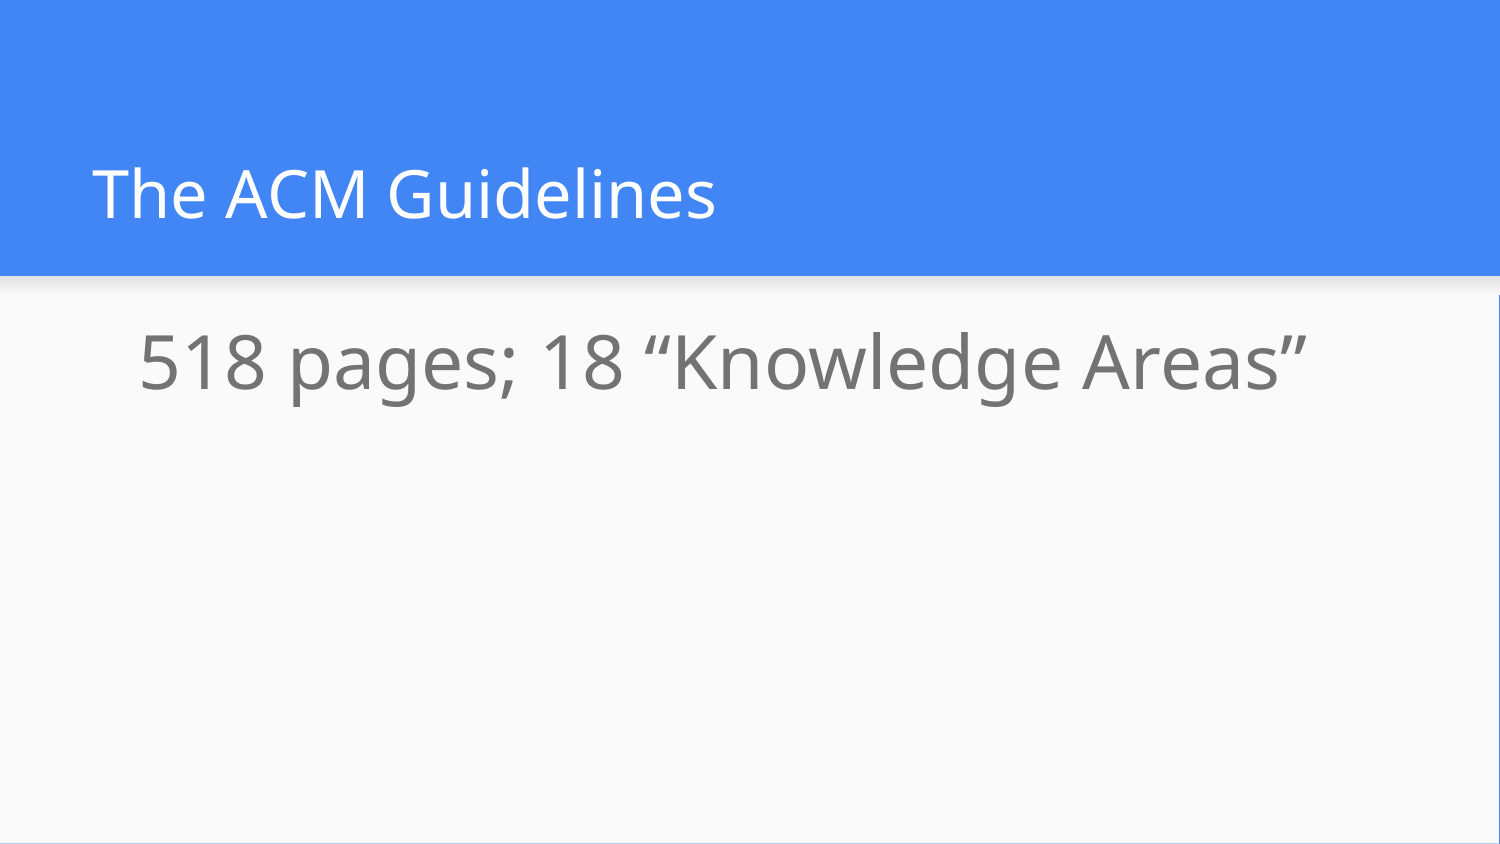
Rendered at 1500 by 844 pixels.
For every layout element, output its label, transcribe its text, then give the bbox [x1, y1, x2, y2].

title The ACM Guidelines [77, 121, 1427, 248]
list 518 pages; 18 “Knowledge Areas” [18, 286, 1368, 731]
